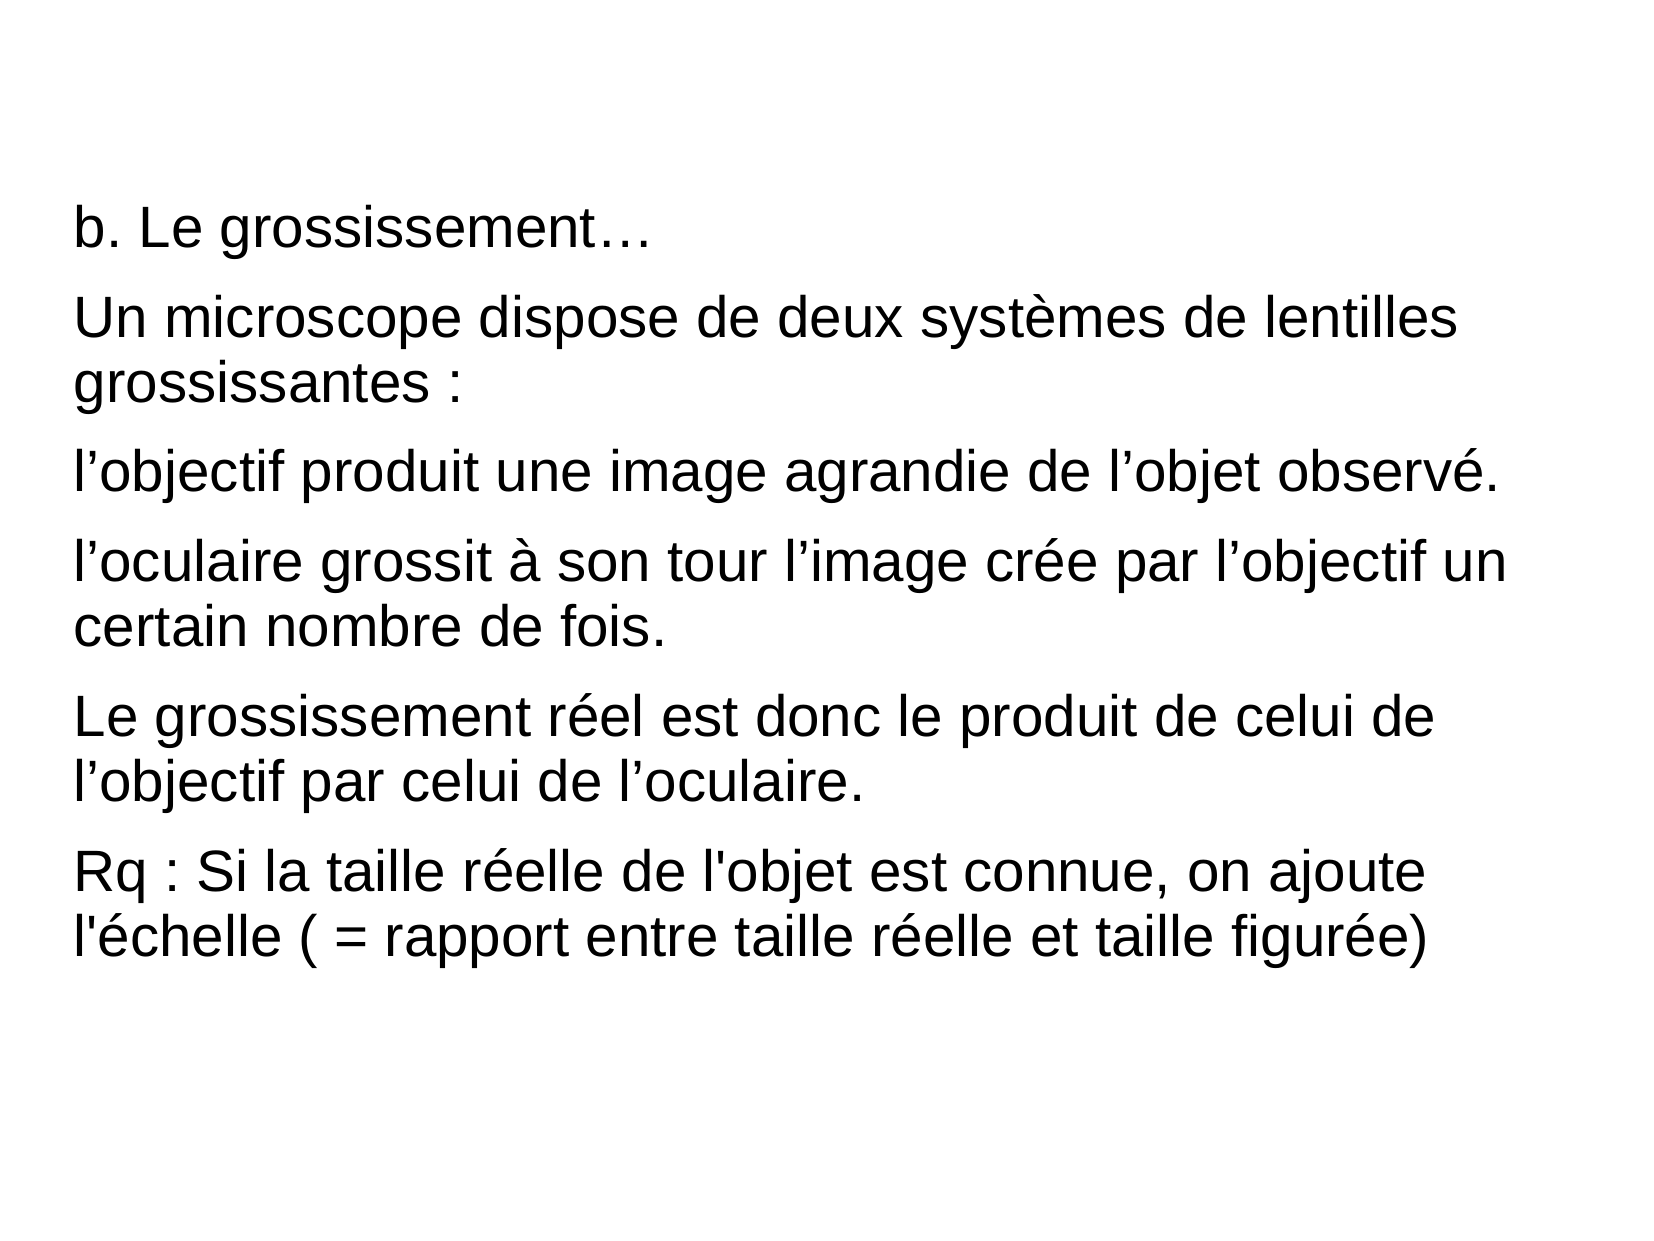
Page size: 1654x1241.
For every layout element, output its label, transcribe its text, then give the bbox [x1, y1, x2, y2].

text_box b. Le grossissement… Un microscope dispose de deux systèmes de lentilles grossissantes : l’objectif produit une image agrandie de l’objet observé. l’oculaire grossit à son tour l’image crée par l’objectif un certain nombre de fois. Le grossissement réel est donc le produit de celui de l’objectif par celui de l’oculaire. Rq : Si la taille réelle de l'objet est connue, on ajoute l'échelle ( = rapport entre taille réelle et taille figurée) [59, 187, 1622, 1052]
